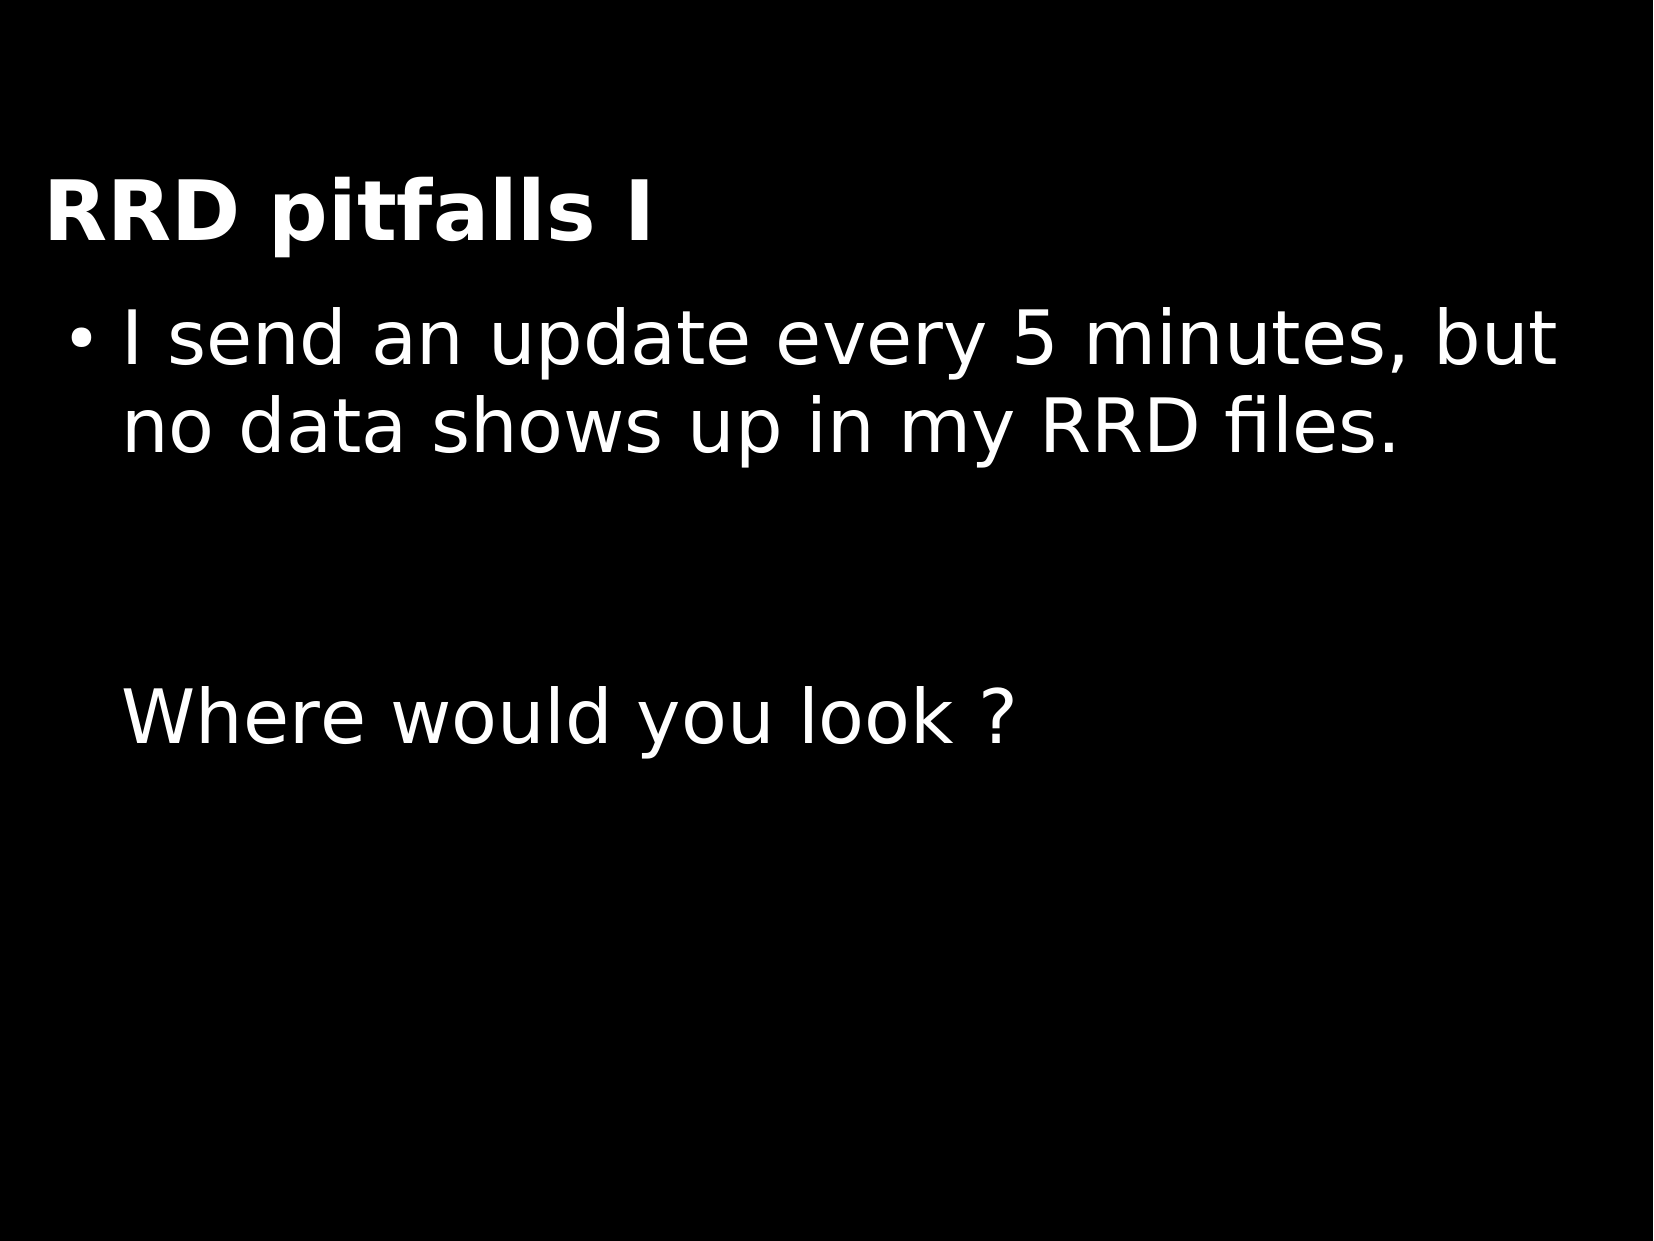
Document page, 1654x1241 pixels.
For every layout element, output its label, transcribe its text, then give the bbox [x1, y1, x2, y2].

list I send an update every 5 minutes, but no data shows up in my RRD files. Where would you look ? [50, 295, 1571, 1099]
title RRD pitfalls I [43, 137, 1581, 287]
